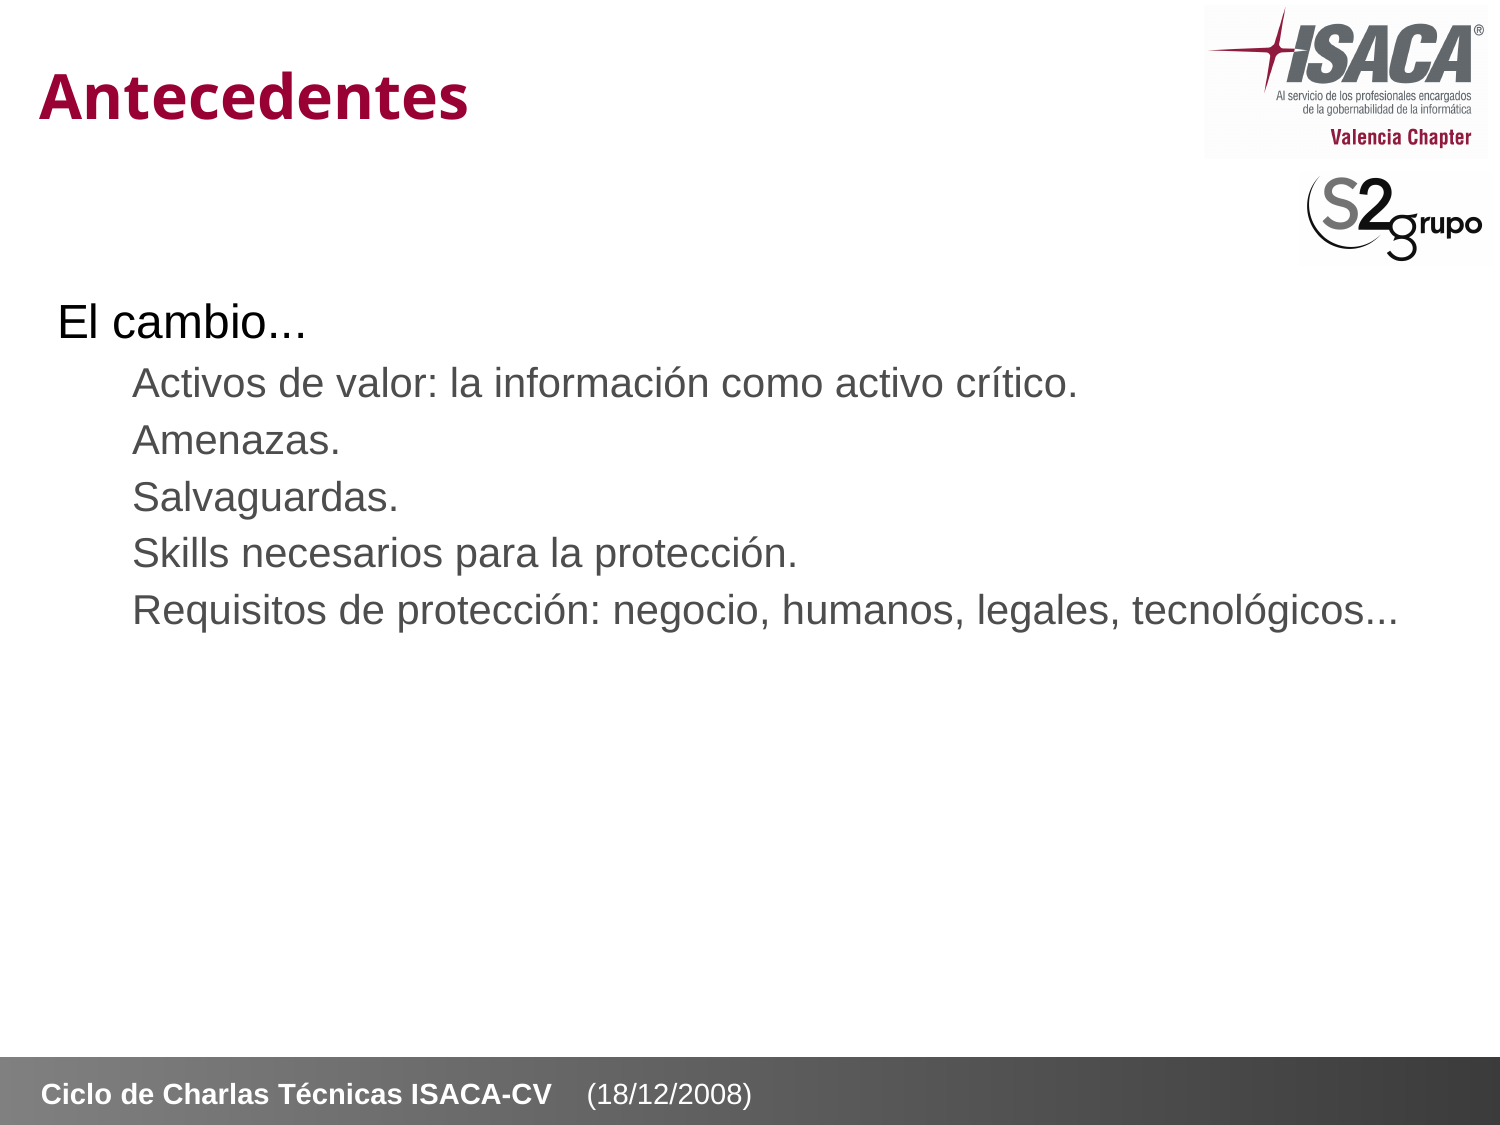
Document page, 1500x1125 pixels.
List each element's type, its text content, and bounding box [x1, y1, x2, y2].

list El cambio... Activos de valor: la información como activo crítico. Amenazas. Salvaguardas. Skills necesarios para la protección. Requisitos de protección: negocio, humanos, legales, tecnológicos... [42, 287, 1472, 1026]
title Antecedentes [39, 45, 1199, 233]
picture [1299, 171, 1493, 266]
picture [1204, 5, 1488, 159]
